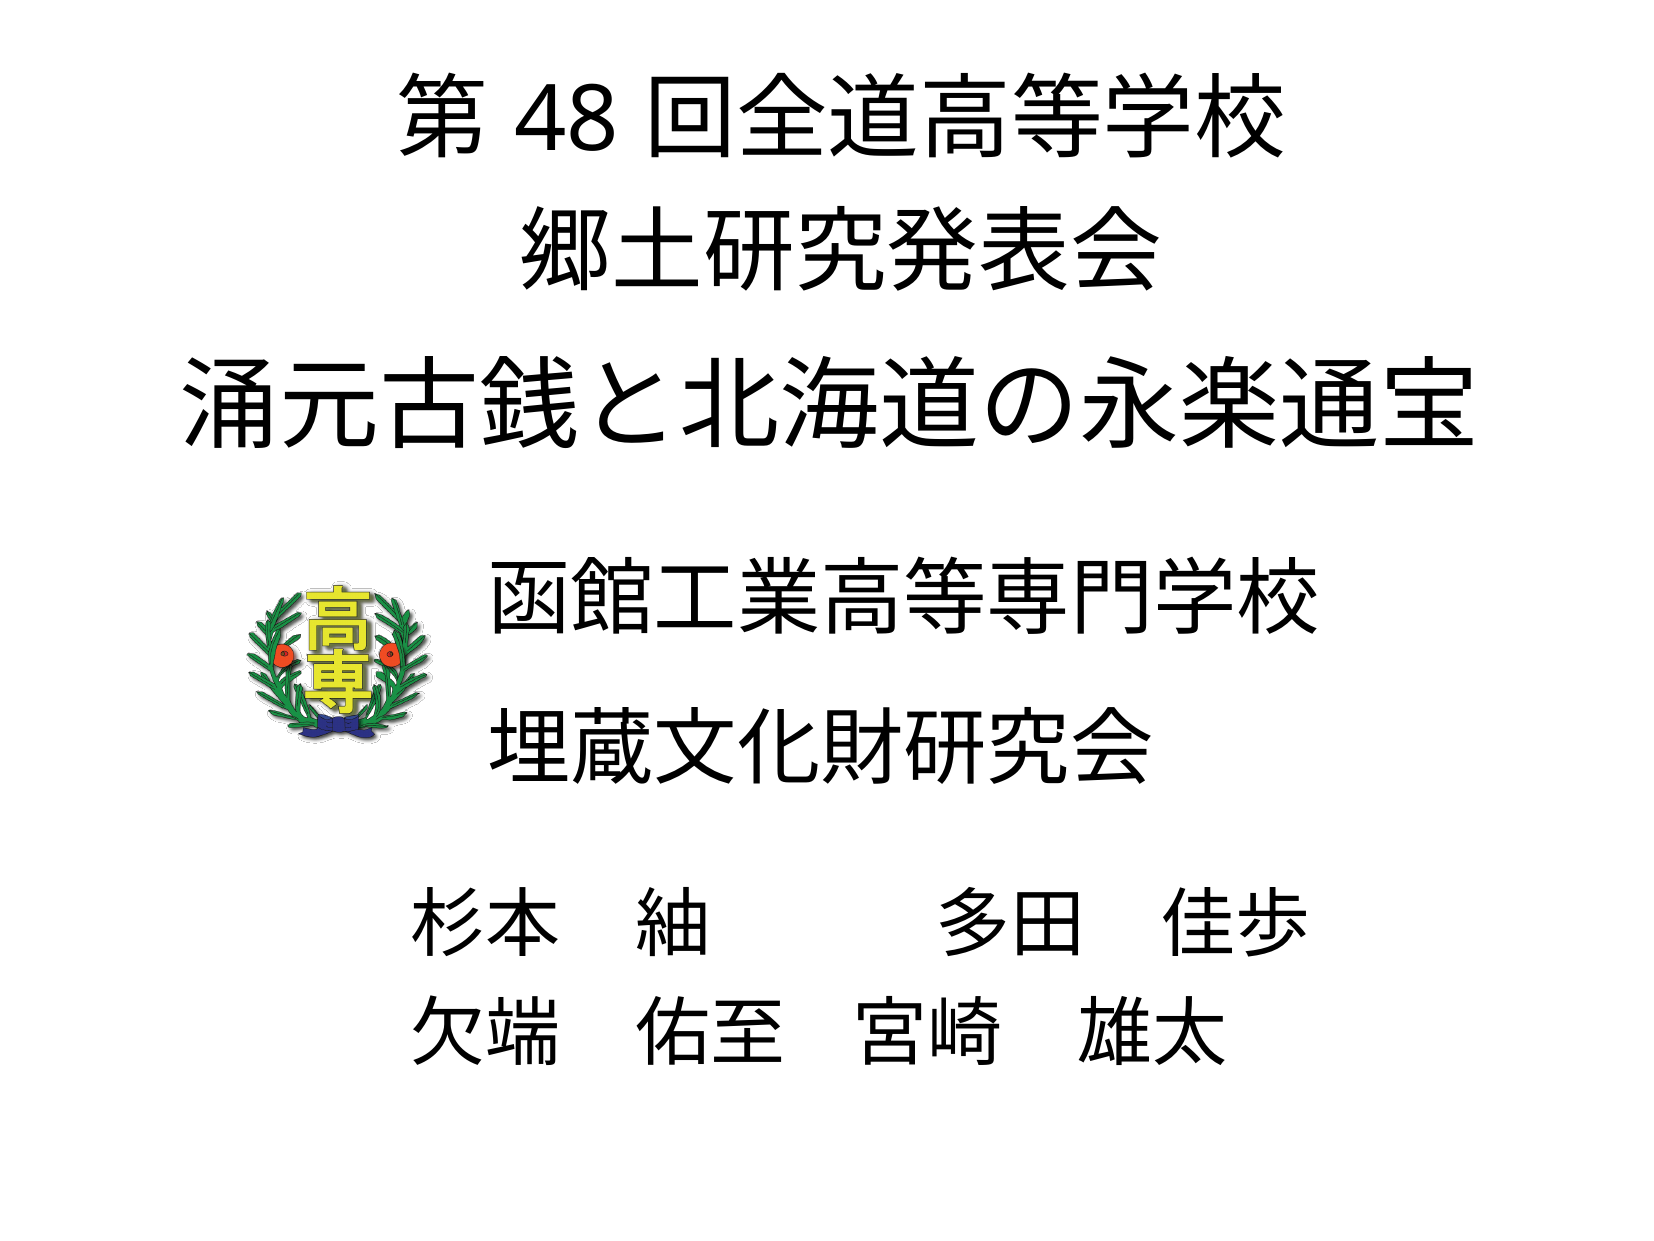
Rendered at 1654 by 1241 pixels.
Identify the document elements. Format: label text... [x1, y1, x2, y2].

text_box 第48回全道高等学校 郷土研究発表会 [381, 78, 1301, 276]
list 涌元古銭と北海道の永楽通宝 [88, 324, 1501, 460]
picture [242, 564, 416, 768]
list 函館工業高等専門学校 埋蔵文化財研究会 [416, 531, 1536, 786]
text_box 杉本 紬 多田 佳歩欠端 佑至 宮崎 雄太 [324, 856, 1377, 1074]
